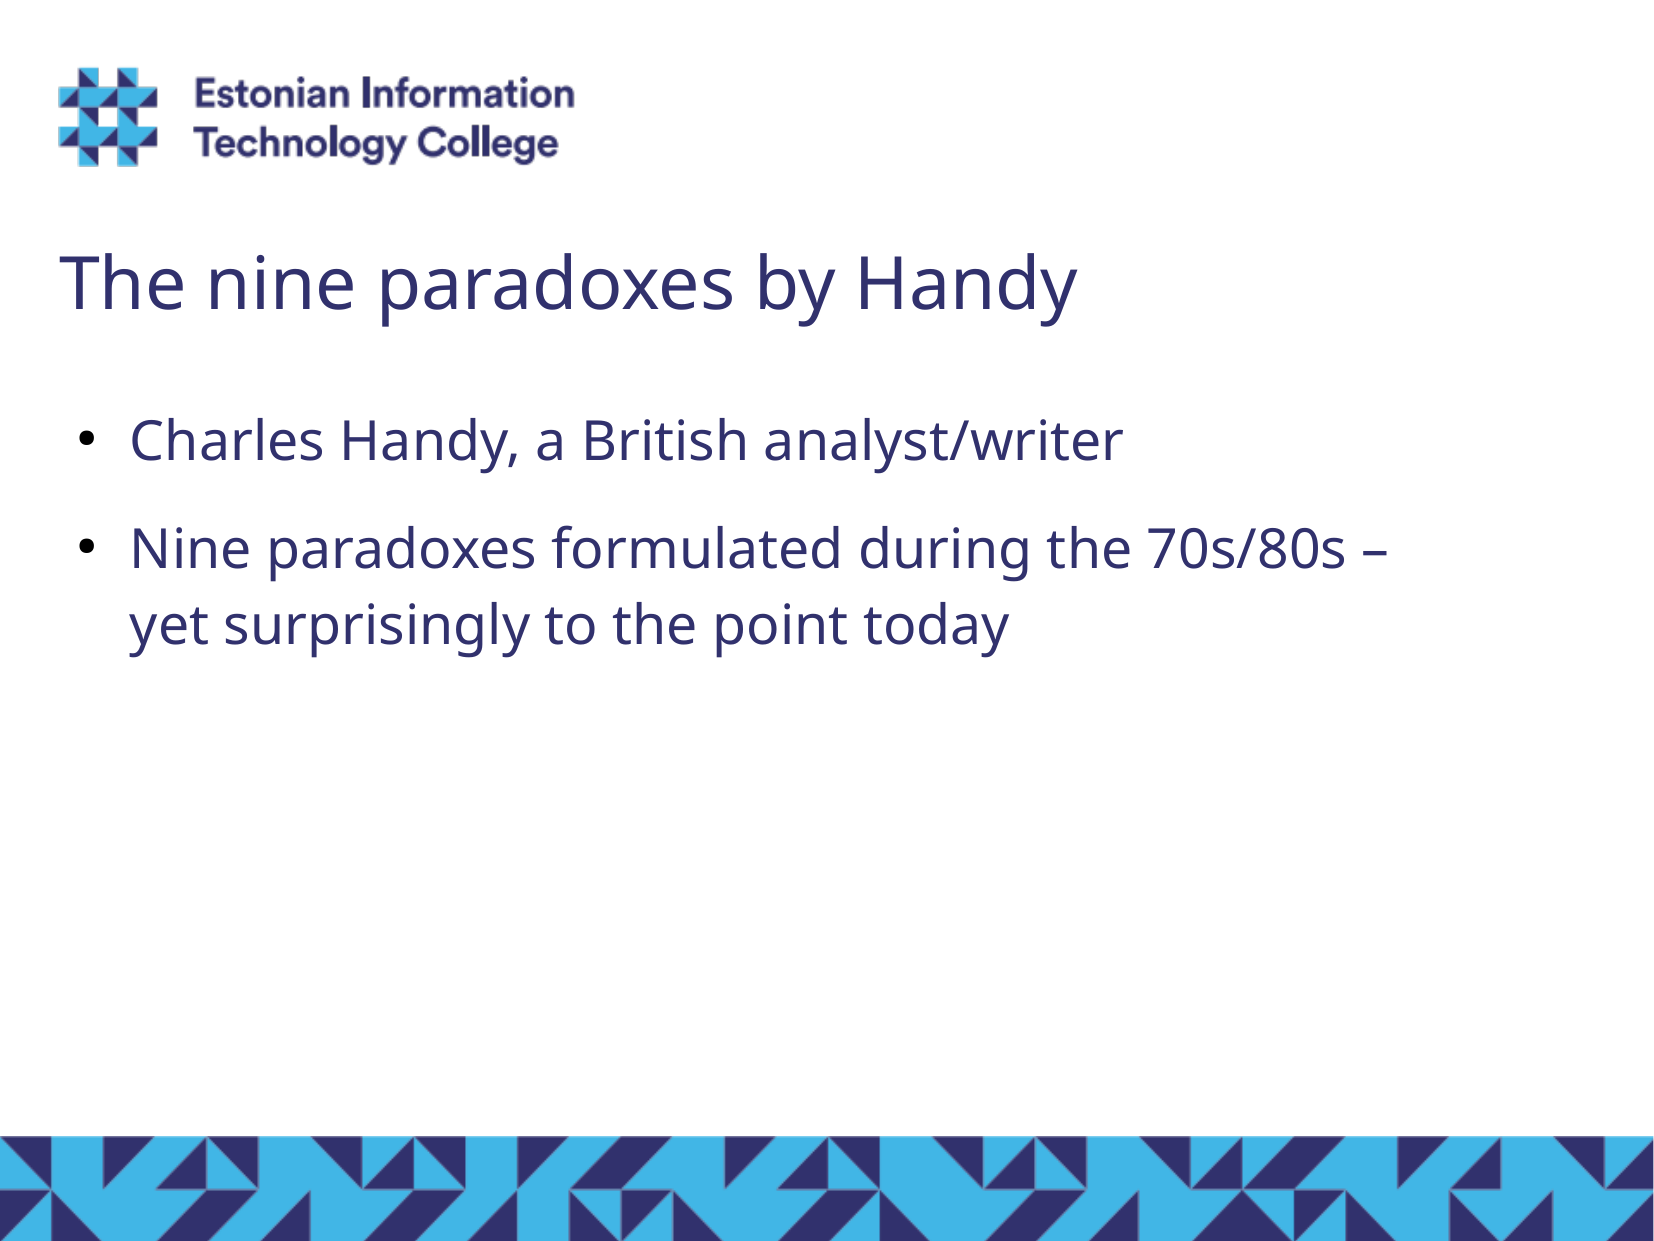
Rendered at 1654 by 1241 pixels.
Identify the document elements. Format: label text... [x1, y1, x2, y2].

list Charles Handy, a British analyst/writer Nine paradoxes formulated during the 70s/80s – yet surprisingly to the point today [59, 401, 1418, 945]
title The nine paradoxes by Handy [59, 177, 1548, 385]
